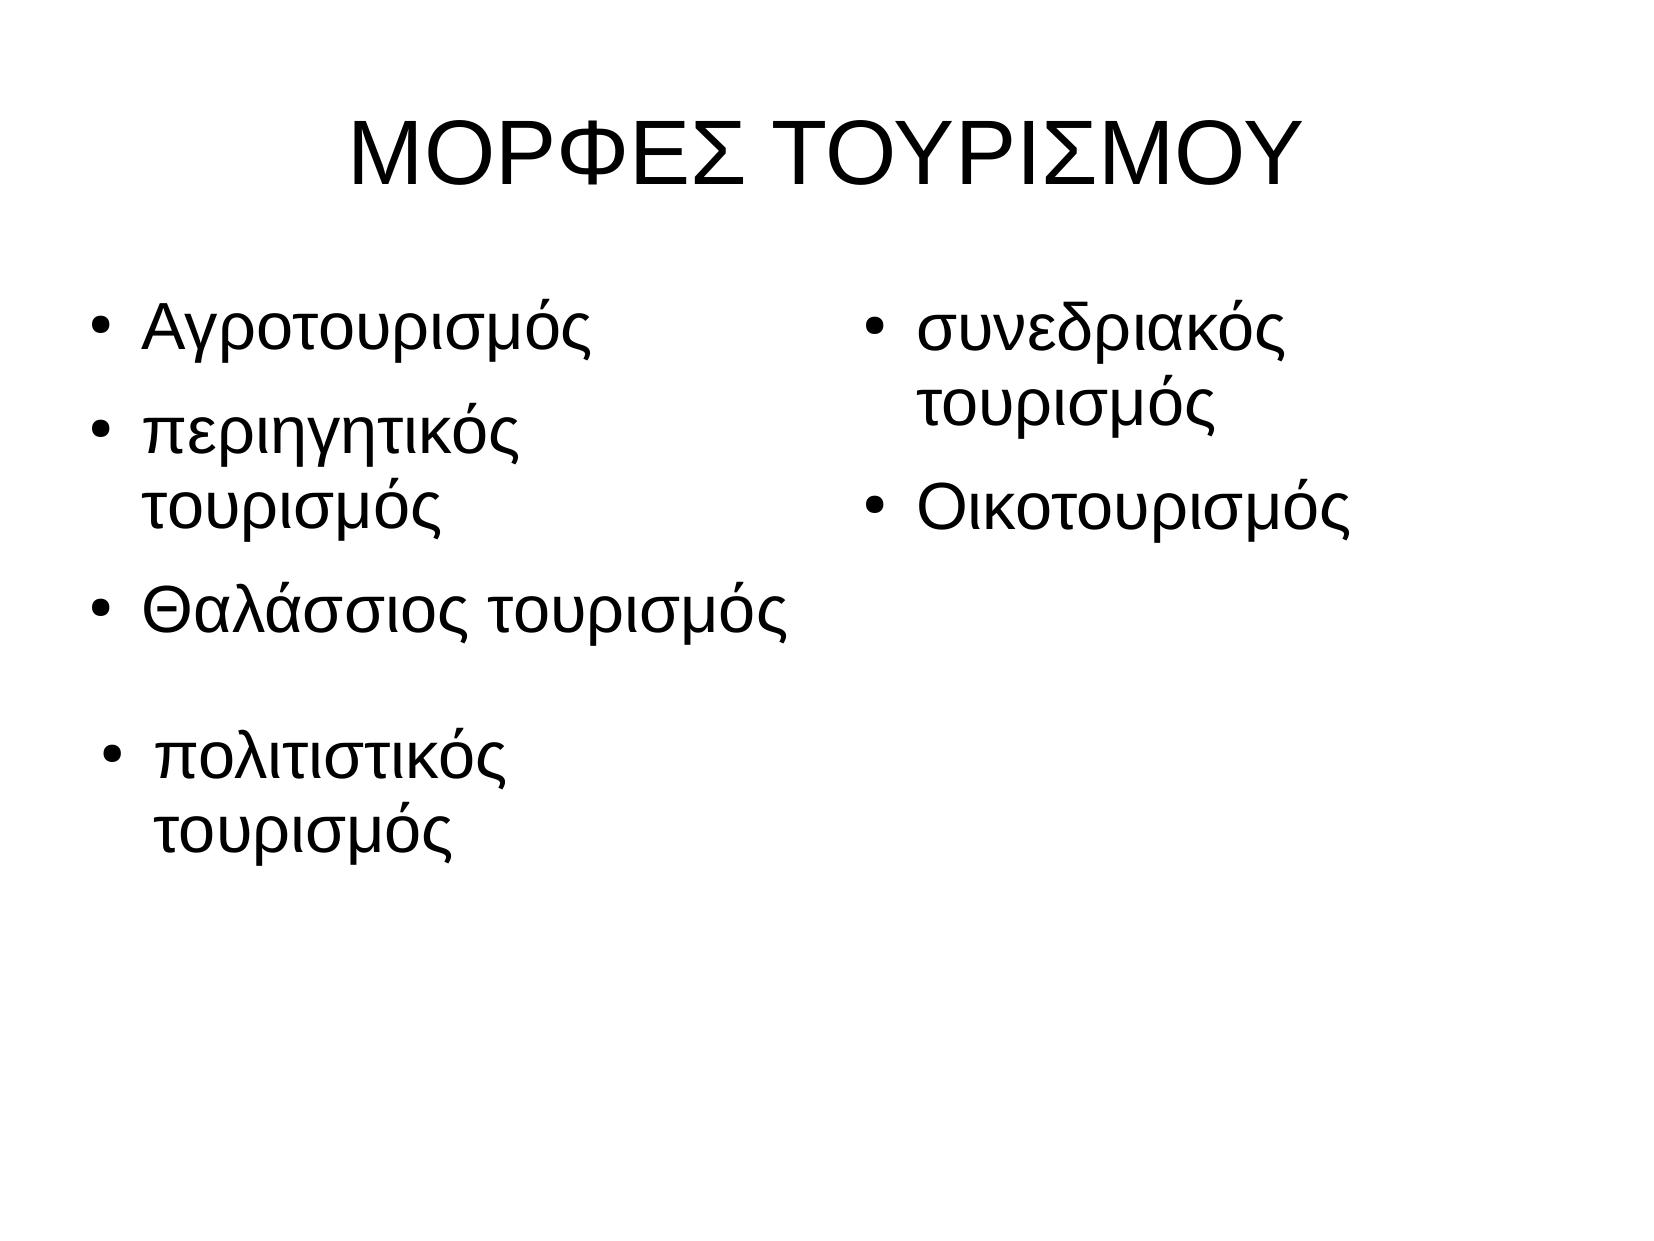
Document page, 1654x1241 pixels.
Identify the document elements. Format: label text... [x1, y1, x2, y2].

list Αγροτουρισμός περιηγητικός τουρισμός Θαλάσσιος τουρισμός [71, 288, 798, 680]
list συνεδριακός τουρισμός Οικοτουρισμός [845, 290, 1572, 1109]
list πολιτιστικός τουρισμός [82, 717, 809, 1109]
title ΜΟΡΦΕΣ ΤΟΥΡΙΣΜΟΥ [82, 49, 1571, 257]
